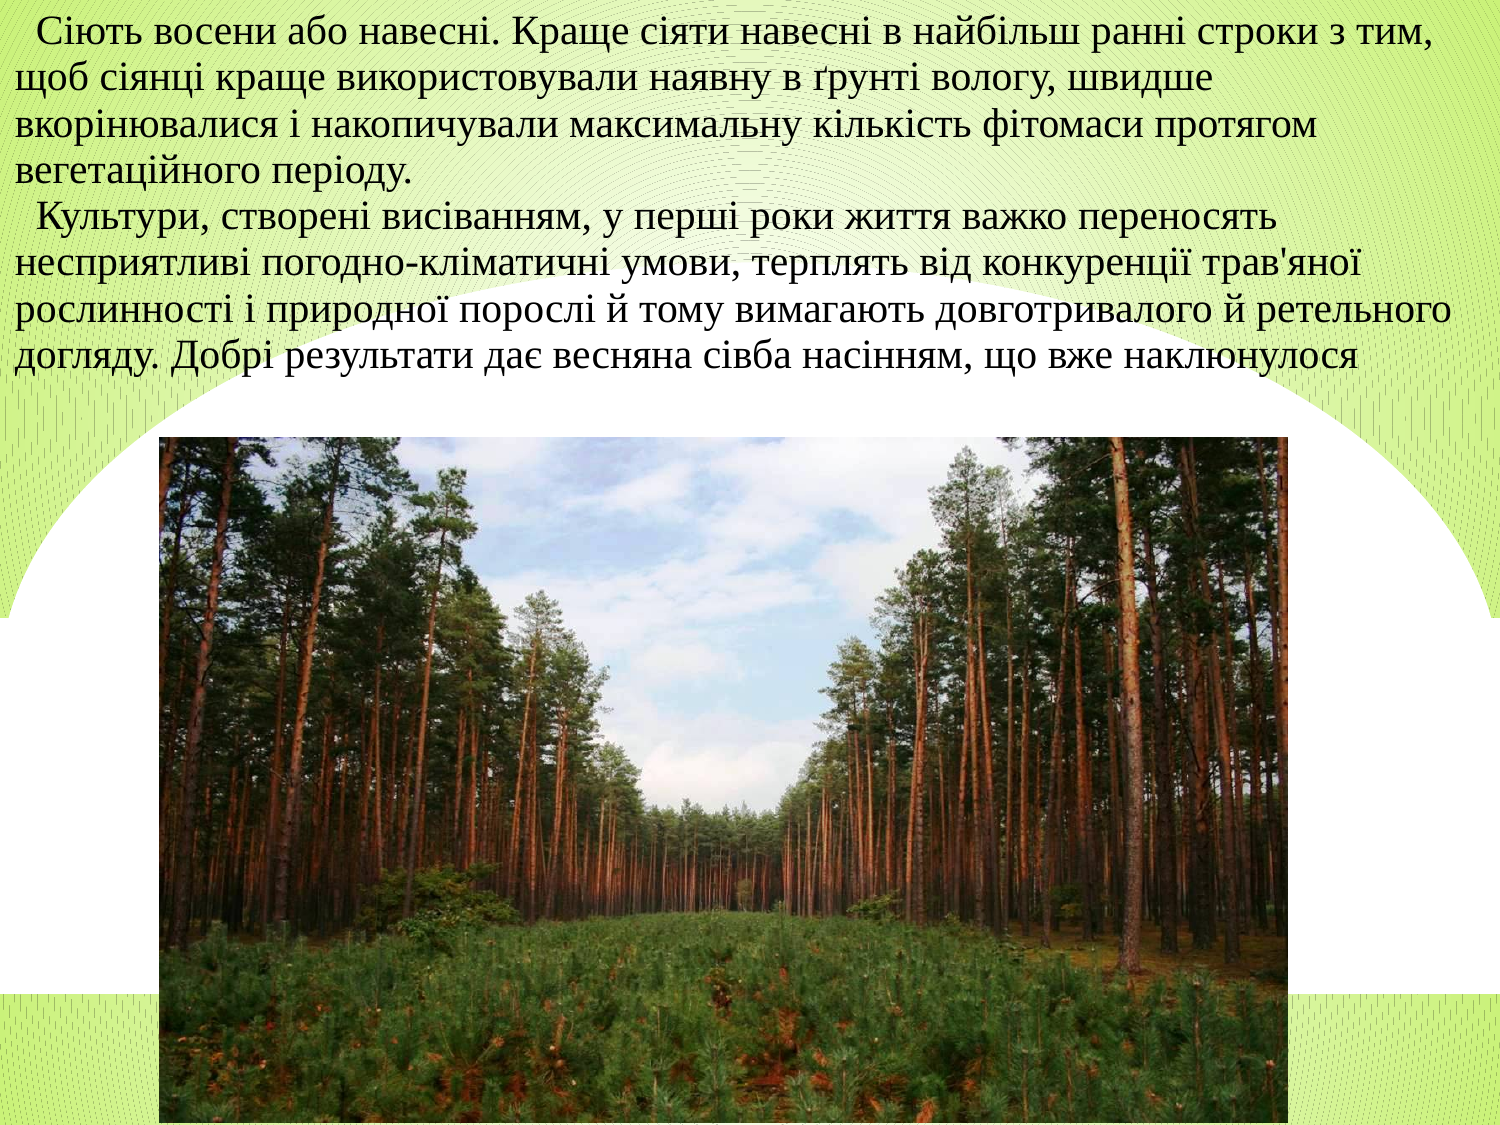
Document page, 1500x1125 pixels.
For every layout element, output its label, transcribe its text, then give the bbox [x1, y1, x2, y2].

text_box Сіють восени або навесні. Краще сіяти навесні в найбільш ранні строки з тим, щоб сіянці краще використовували наявну в ґрунті вологу, швидше вкорінювалися і накопичували максимальну кількість фітомаси протягом вегетаційного періоду. Культури, створені висіванням, у перші роки життя важко переносять несприятливі погодно-кліматичні умови, терплять від конкуренції трав'яної рослинності і природної порослі й тому вимагають довготривалого й ретельного догляду. Добрі результати дає весняна сівба насінням, що вже наклюнулося [0, 0, 1483, 385]
picture [159, 437, 1288, 1123]
